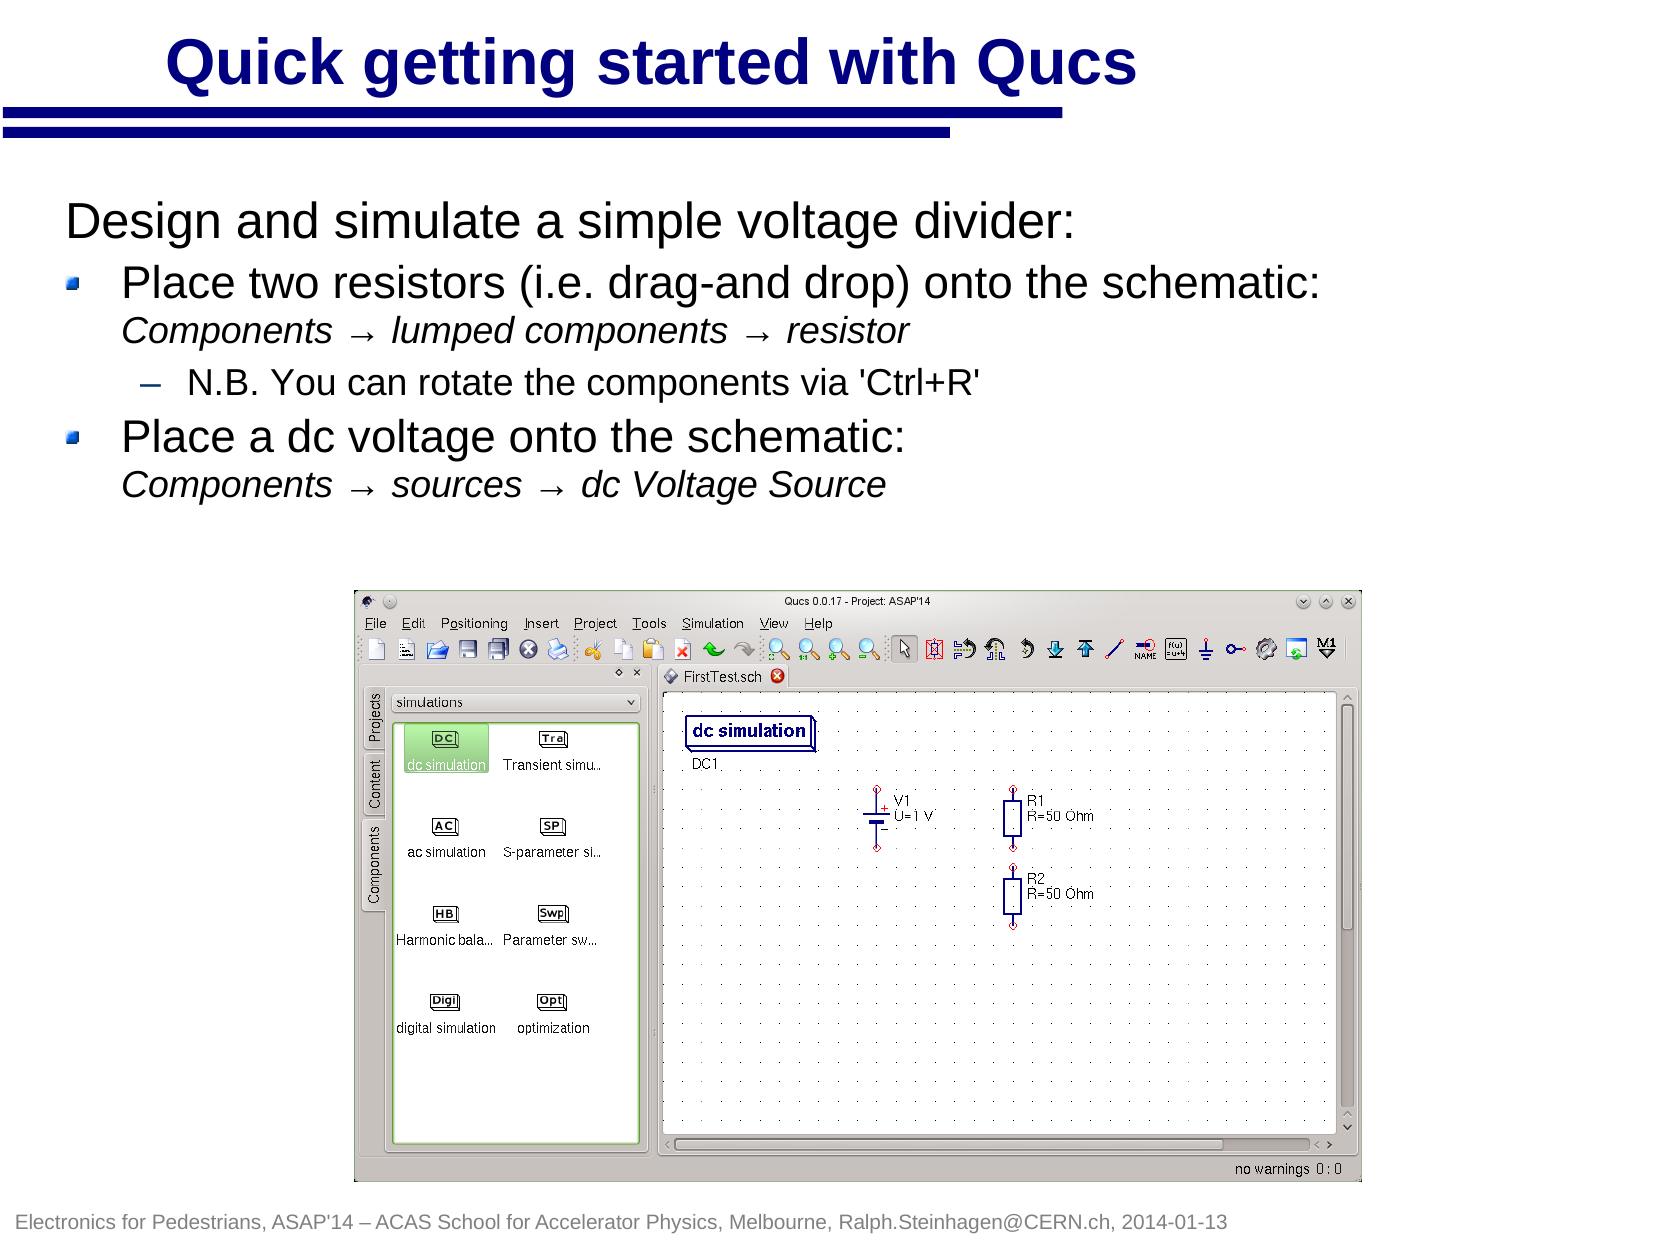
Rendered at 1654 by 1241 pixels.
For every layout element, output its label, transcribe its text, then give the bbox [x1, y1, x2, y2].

picture [354, 590, 1362, 1182]
list Design and simulate a simple voltage divider: Place two resistors (i.e. drag-and drop) onto the schematic: Components → lumped components → resistor N.B. You can rotate the components via 'Ctrl+R' Place a dc voltage onto the schematic: Components → sources → dc Voltage Source [65, 192, 1628, 1205]
title Quick getting started with Qucs [165, 0, 1323, 124]
